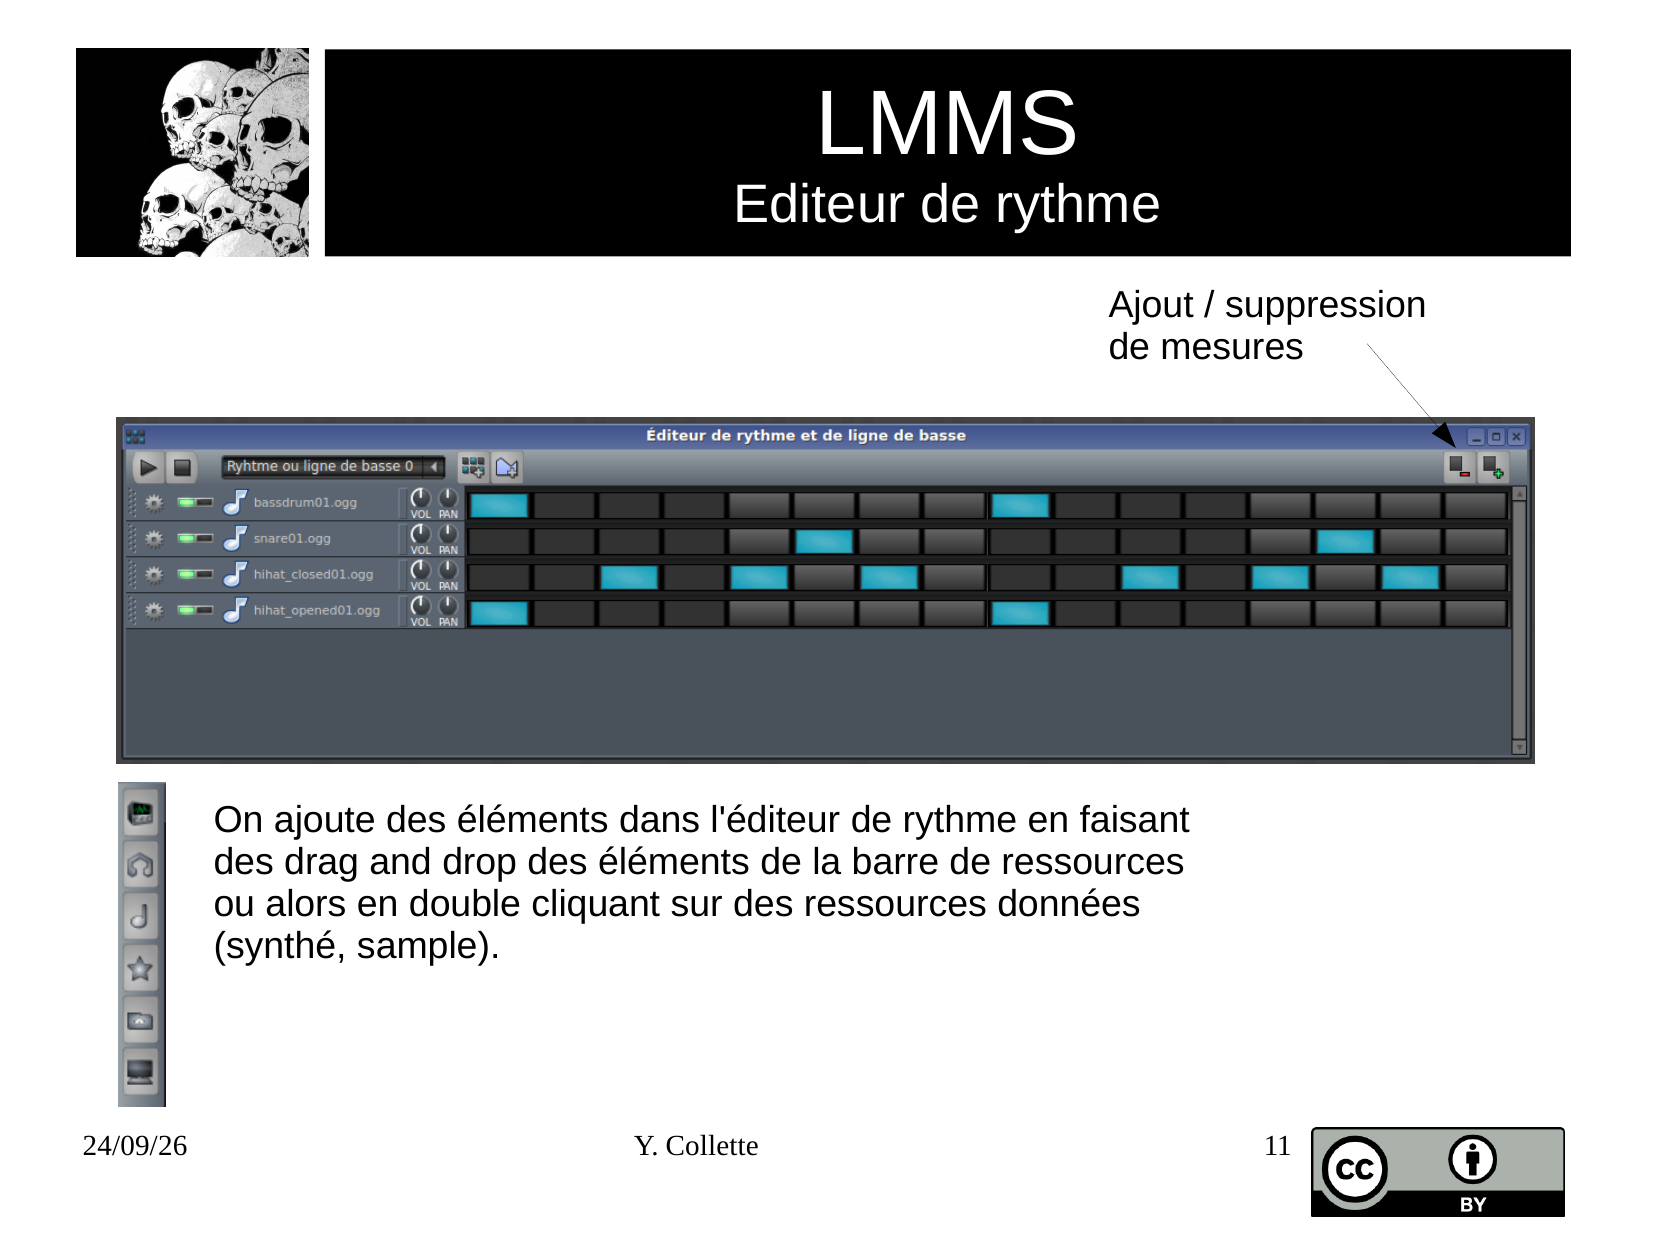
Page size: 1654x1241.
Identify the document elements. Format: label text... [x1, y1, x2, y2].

text_box Ajout / suppression de mesures [1093, 276, 1446, 375]
picture [118, 782, 166, 1107]
picture [116, 417, 1535, 765]
title LMMS Editeur de rythme [324, 49, 1571, 257]
picture [1311, 1127, 1565, 1217]
text_box On ajoute des éléments dans l'éditeur de rythme en faisant des drag and drop des éléments de la barre de ressources ou alors en double cliquant sur des ressources données (synthé, sample). [198, 790, 1215, 1016]
picture [76, 48, 309, 257]
